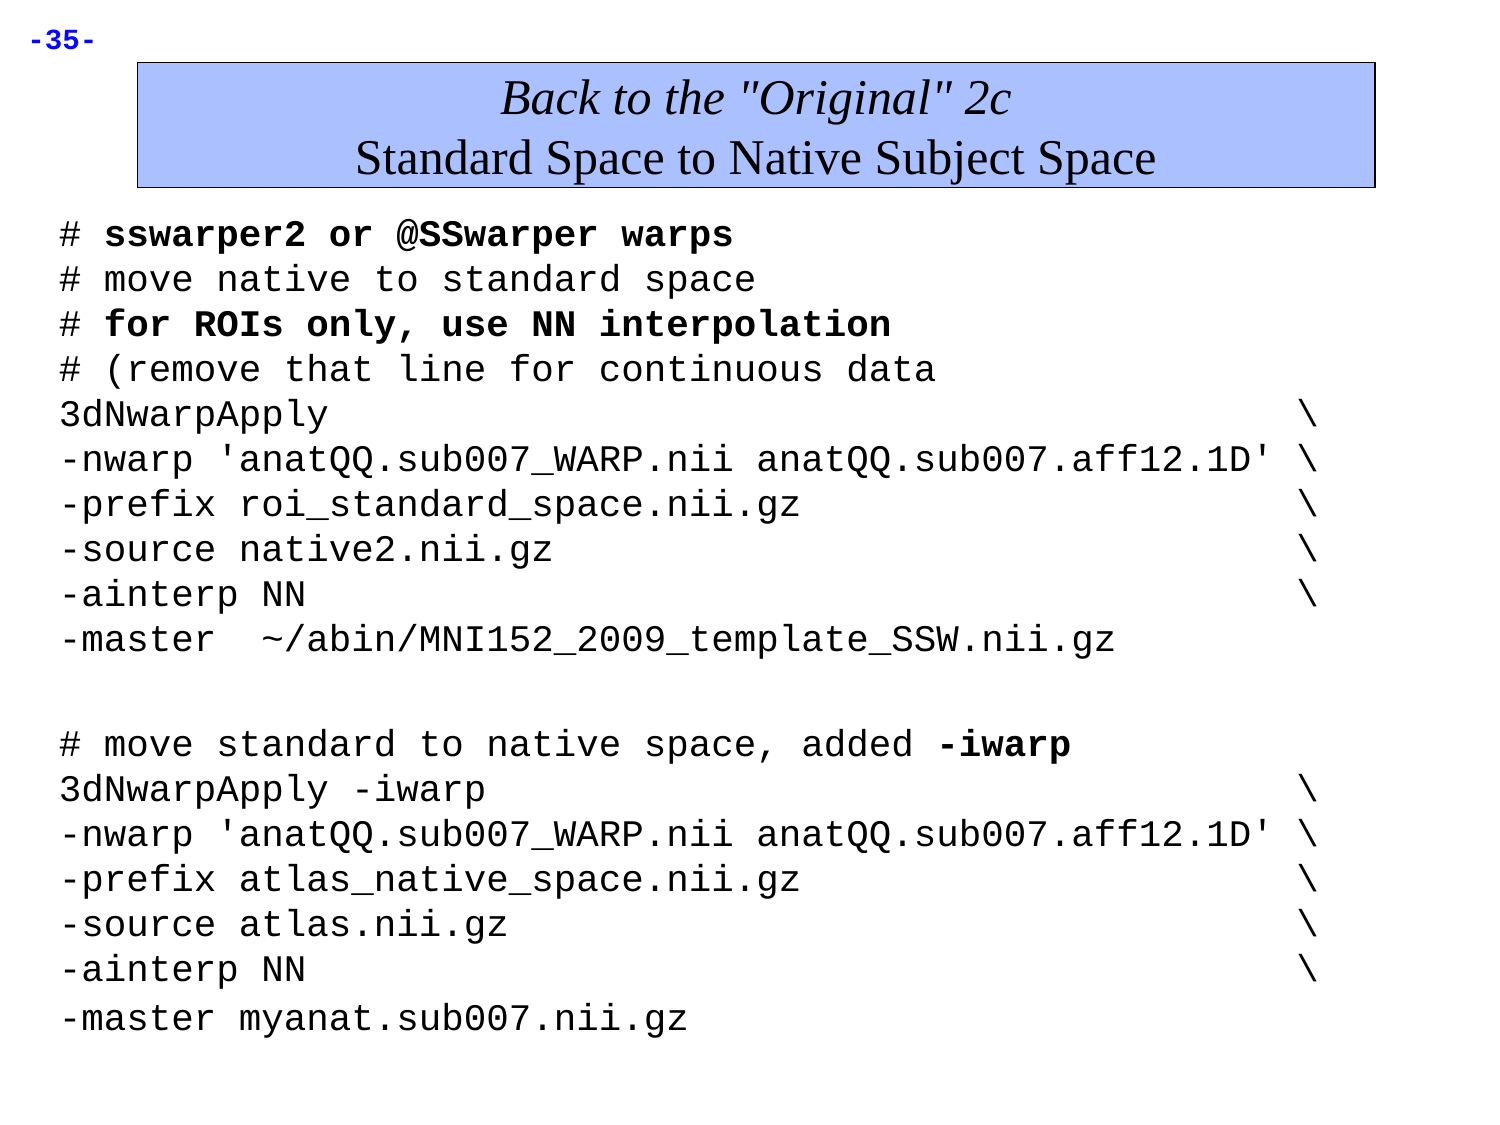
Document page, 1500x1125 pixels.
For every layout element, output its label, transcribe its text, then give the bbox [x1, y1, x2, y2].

title Back to the "Original" 2c Standard Space to Native Subject Space [137, 62, 1375, 188]
text_box # sswarper2 or @SSwarper warps # move native to standard space # for ROIs only, use NN interpolation # (remove that line for continuous data 3dNwarpApply \ -nwarp 'anatQQ.sub007_WARP.nii anatQQ.sub007.aff12.1D' \ -prefix roi_standard_space.nii.gz \ -source native2.nii.gz \ -ainterp NN \ -master ~/abin/MNI152_2009_template_SSW.nii.gz # move standard to native space, added -iwarp 3dNwarpApply -iwarp \ -nwarp 'anatQQ.sub007_WARP.nii anatQQ.sub007.aff12.1D' \ -prefix atlas_native_space.nii.gz \ -source atlas.nii.gz \ -ainterp NN \ -master myanat.sub007.nii.gz [44, 201, 1487, 1047]
